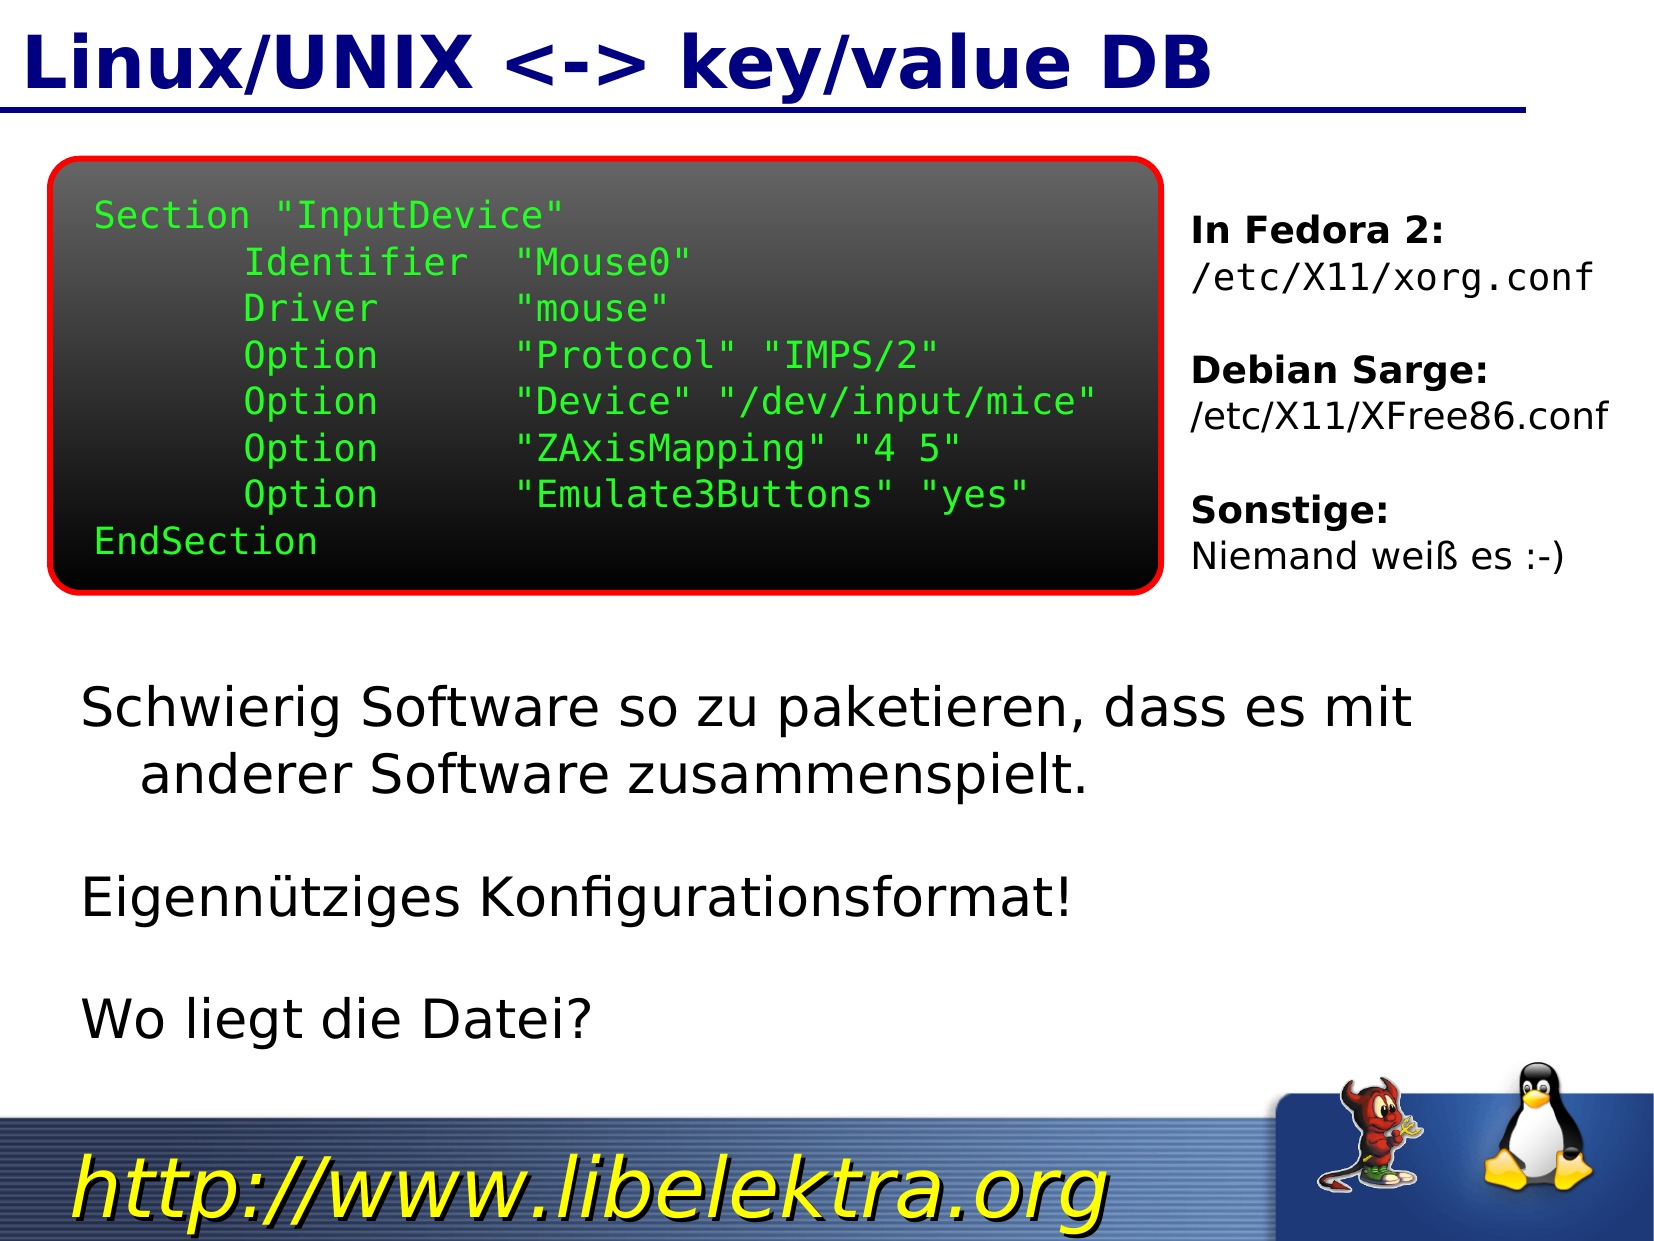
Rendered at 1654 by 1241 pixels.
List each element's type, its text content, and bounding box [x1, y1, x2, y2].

text_box In Fedora 2: /etc/X11/xorg.conf Debian Sarge: /etc/X11/XFree86.conf Sonstige: Niemand weiß es :-) [1190, 206, 1610, 576]
text_box [49, 158, 1162, 593]
list Schwierig Software so zu paketieren, dass es mit anderer Software zusammenspielt. Eigennütziges Konfigurationsformat! Wo liegt die Datei? [65, 663, 1568, 1077]
text_box Linux/UNIX <-> key/value DB [21, 14, 1611, 110]
picture [0, 1061, 1654, 1241]
text_box Section "InputDevice" Identifier "Mouse0" Driver "mouse" Option "Protocol" "IMPS/2" Option "Device" "/dev/input/mice" Option "ZAxisMapping" "4 5" Option "Emulate3Buttons" "yes" EndSection [93, 191, 1118, 563]
